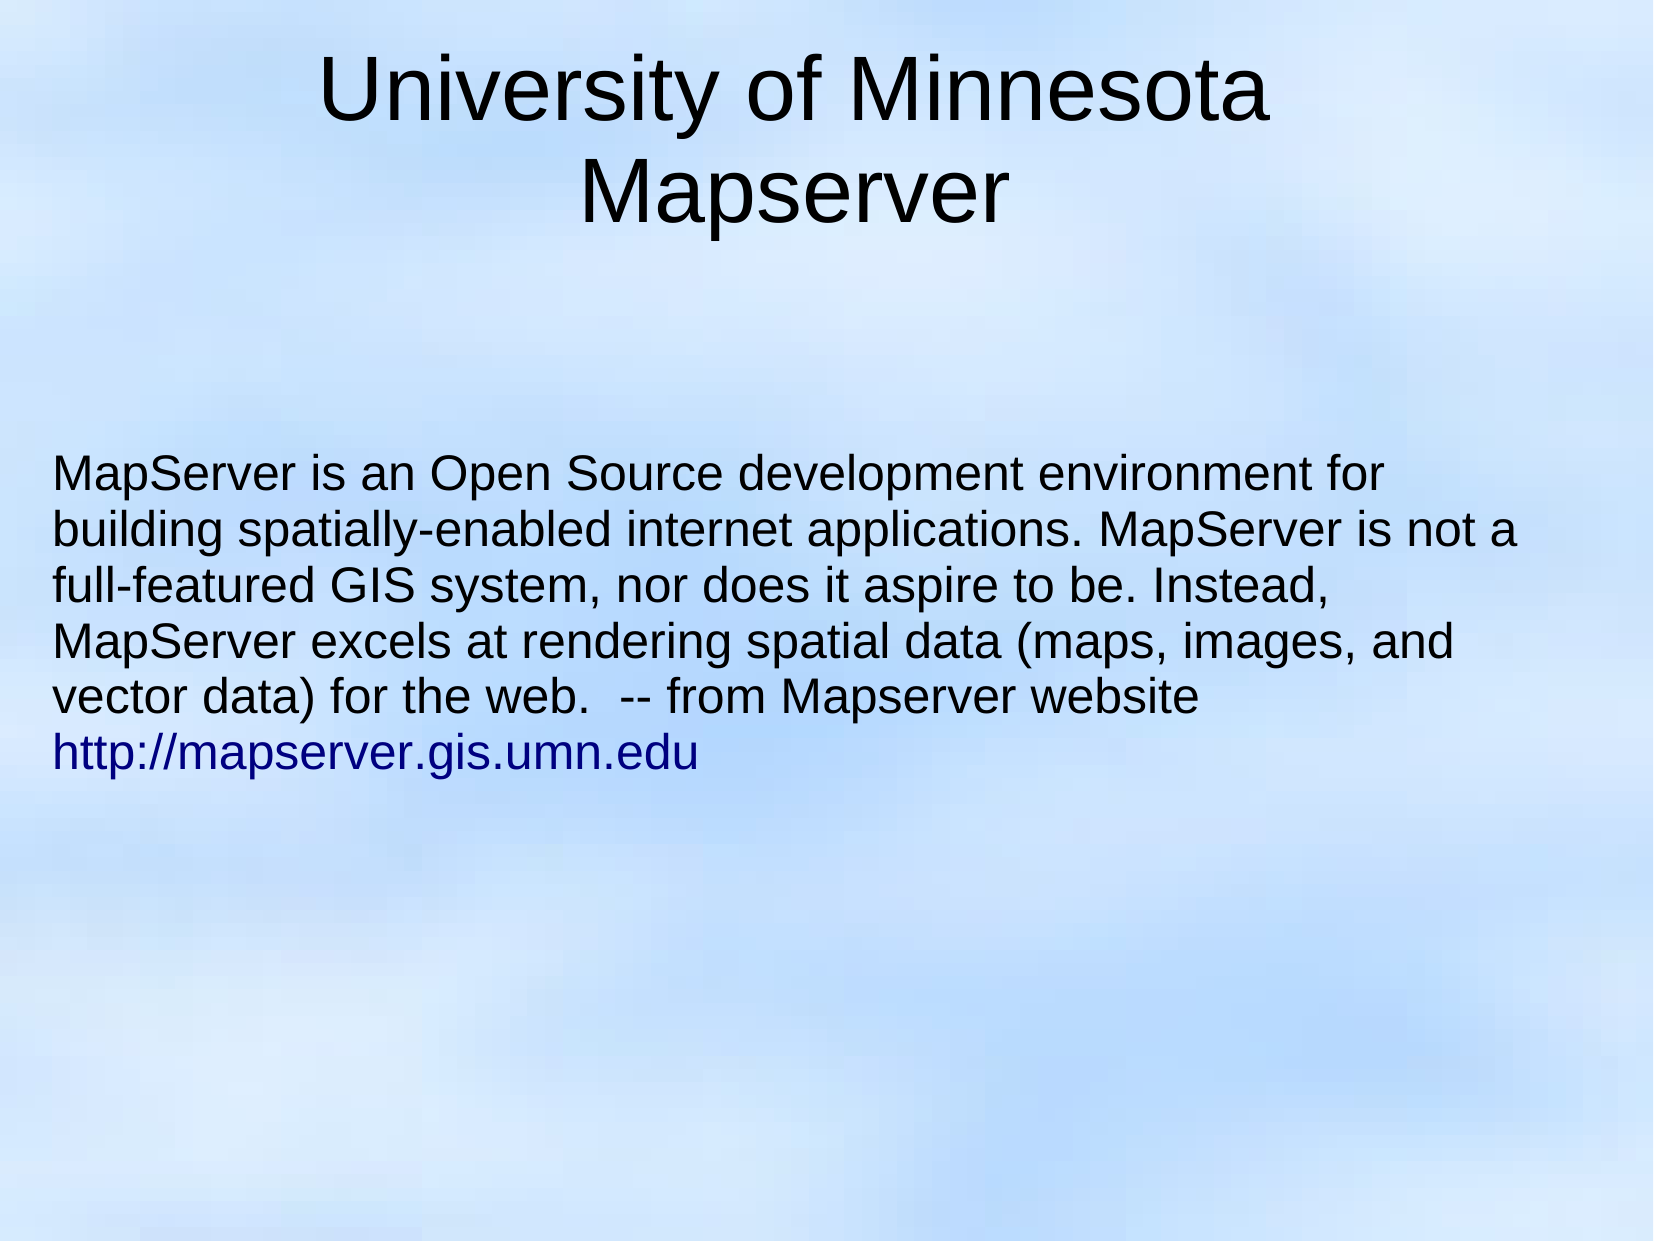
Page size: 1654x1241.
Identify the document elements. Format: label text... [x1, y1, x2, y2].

picture [0, 0, 1654, 1241]
text_box MapServer is an Open Source development environment for building spatially-enabled internet applications. MapServer is not a full-featured GIS system, nor does it aspire to be. Instead, MapServer excels at rendering spatial data (maps, images, and vector data) for the web. -- from Mapserver website http://mapserver.gis.umn.edu [37, 438, 1575, 788]
text_box University of Minnesota Mapserver [165, 37, 1425, 243]
